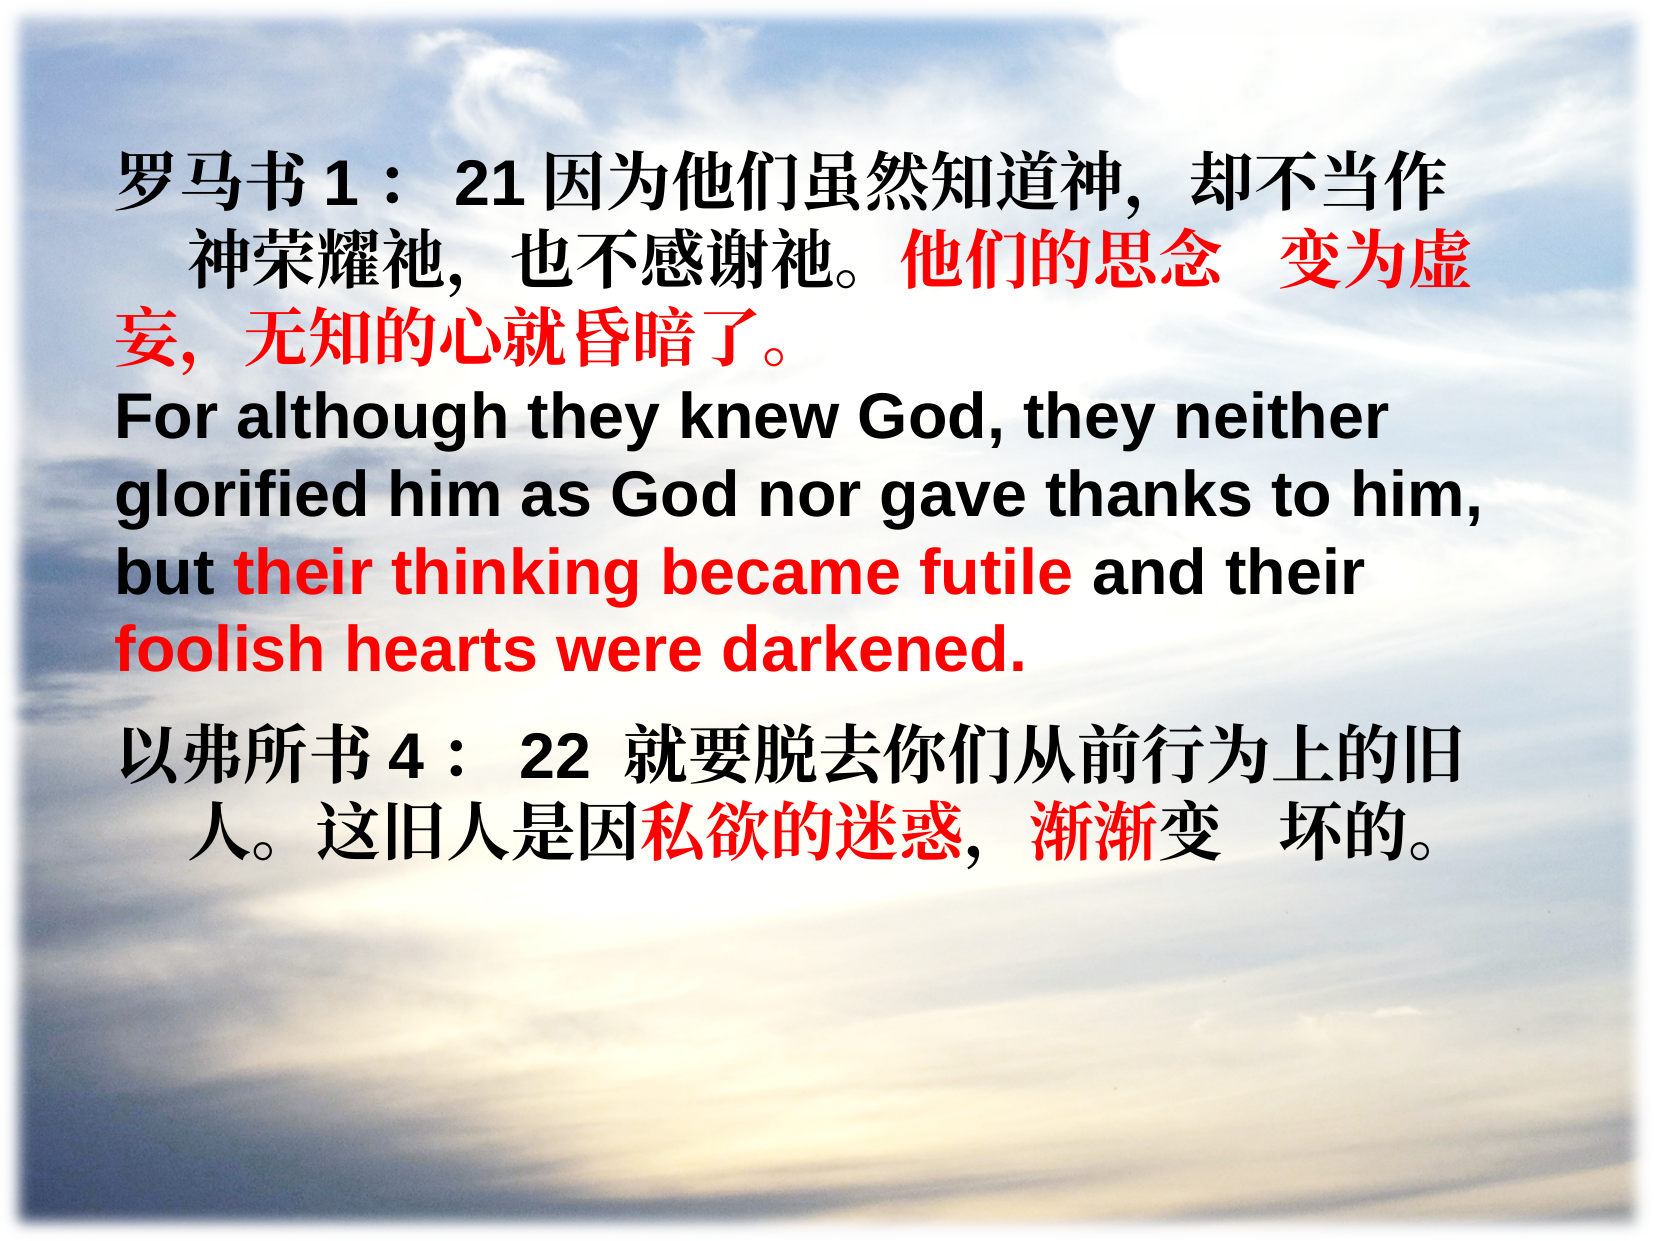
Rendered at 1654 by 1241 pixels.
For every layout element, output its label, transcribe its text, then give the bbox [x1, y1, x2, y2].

picture [0, 0, 1654, 1241]
list 罗马书1：21因为他们虽然知道神，却不当作 神荣耀祂，也不感谢祂。他们的思念 变为虚妄，无知的心就昏暗了。 For although they knew God, they neither glorified him as God nor gave thanks to him, but their thinking became futile and their foolish hearts were darkened. 以弗所书4：22 就要脱去你们从前行为上的旧 人。这旧人是因私欲的迷惑，渐渐变 坏的。 [114, 141, 1489, 1109]
